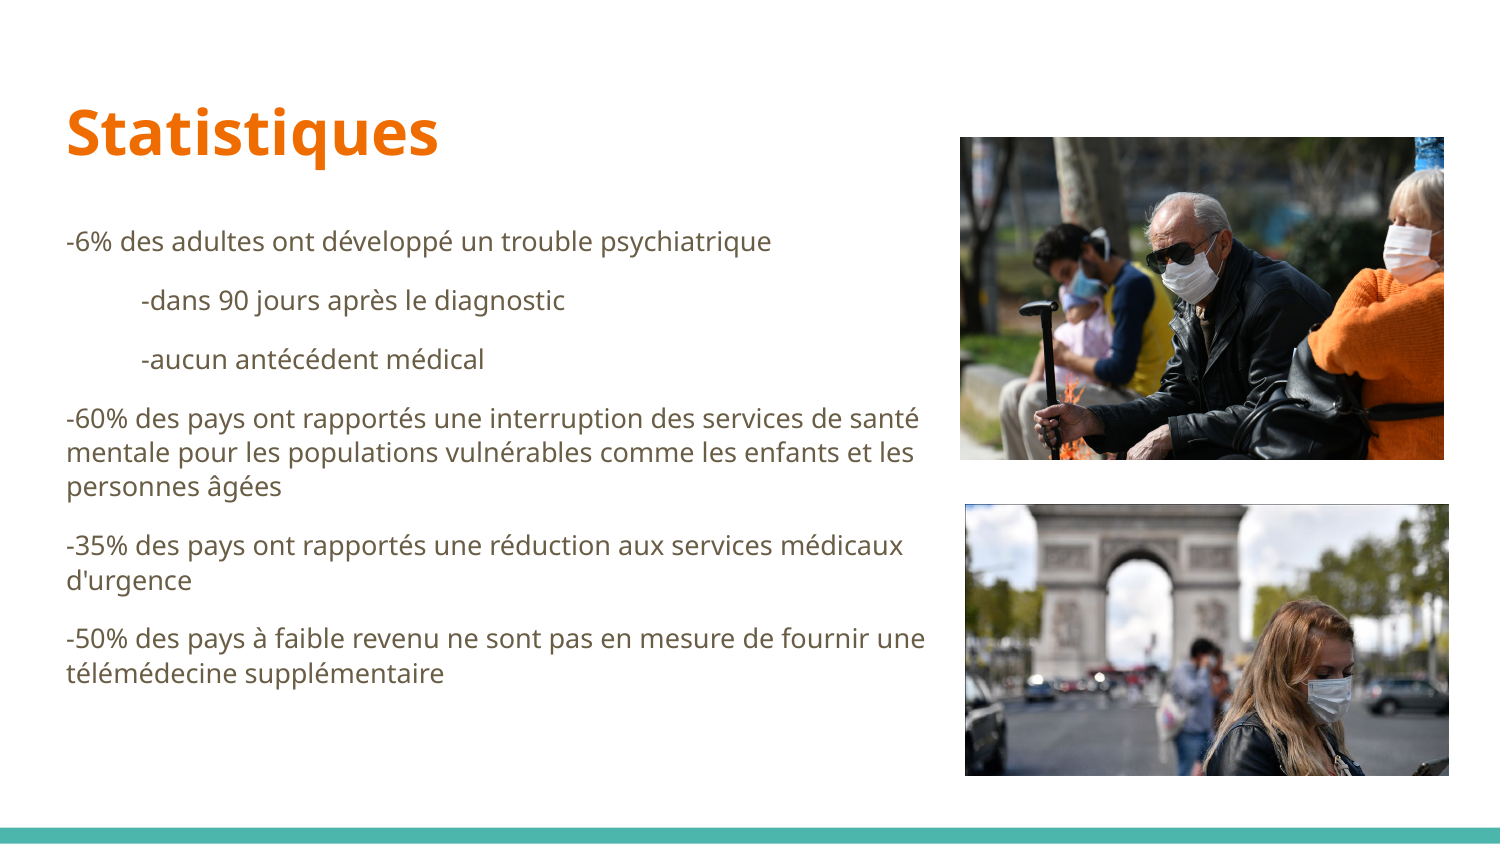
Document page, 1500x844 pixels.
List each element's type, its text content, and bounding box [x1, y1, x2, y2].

picture [965, 504, 1449, 776]
picture [960, 137, 1444, 460]
title Statistiques [51, 72, 1449, 189]
list -6% des adultes ont développé un trouble psychiatrique -dans 90 jours après le diagnostic -aucun antécédent médical -60% des pays ont rapportés une interruption des services de santé mentale pour les populations vulnérables comme les enfants et les personnes âgées -35% des pays ont rapportés une réduction aux services médicaux d'urgence -50% des pays à faible revenu ne sont pas en mesure de fournir une télémédecine supplémentaire [51, 207, 967, 750]
